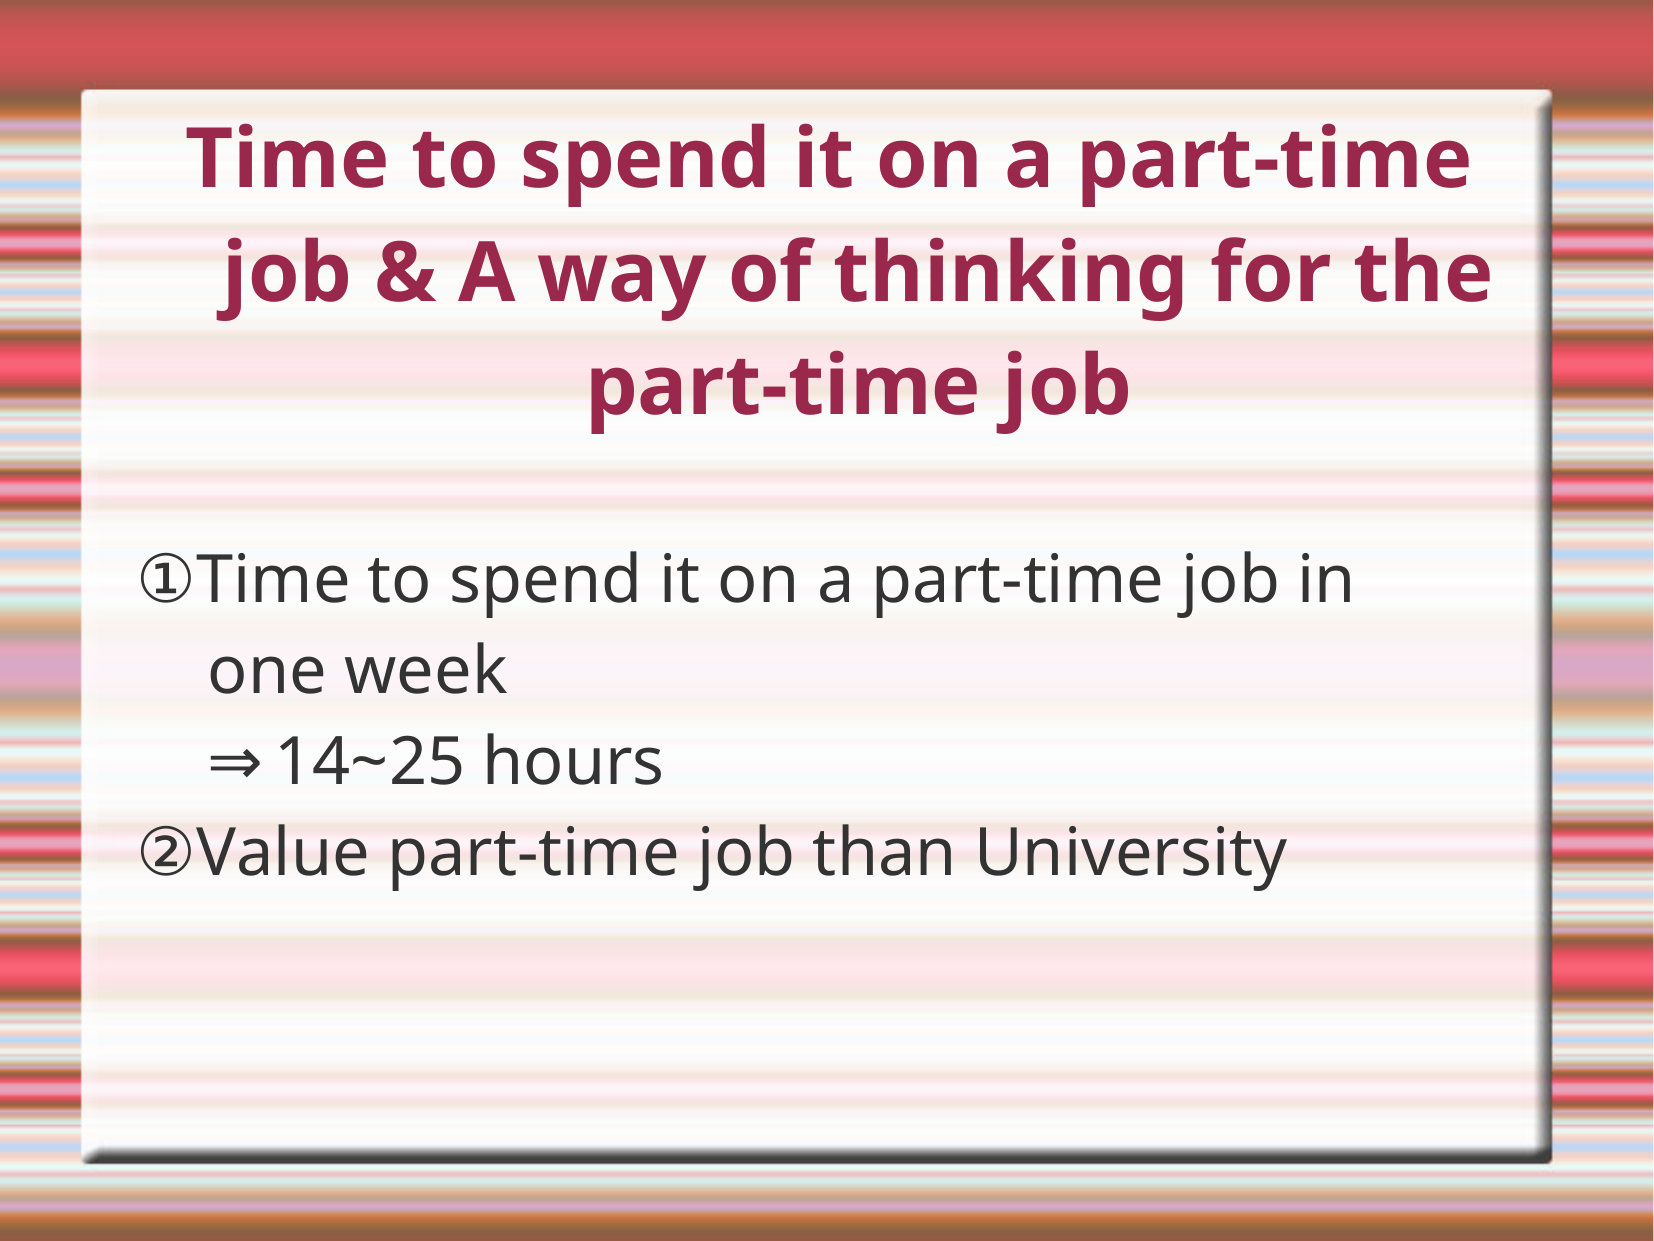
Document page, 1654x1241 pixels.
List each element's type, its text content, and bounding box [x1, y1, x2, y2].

list ①Time to spend it on a part-time job in one week ⇒14~25 hours ②Value part-time job than University [124, 531, 1506, 1241]
title Time to spend it on a part-time job & A way of thinking for the part-time job [123, 94, 1536, 443]
picture [0, 0, 1654, 1241]
